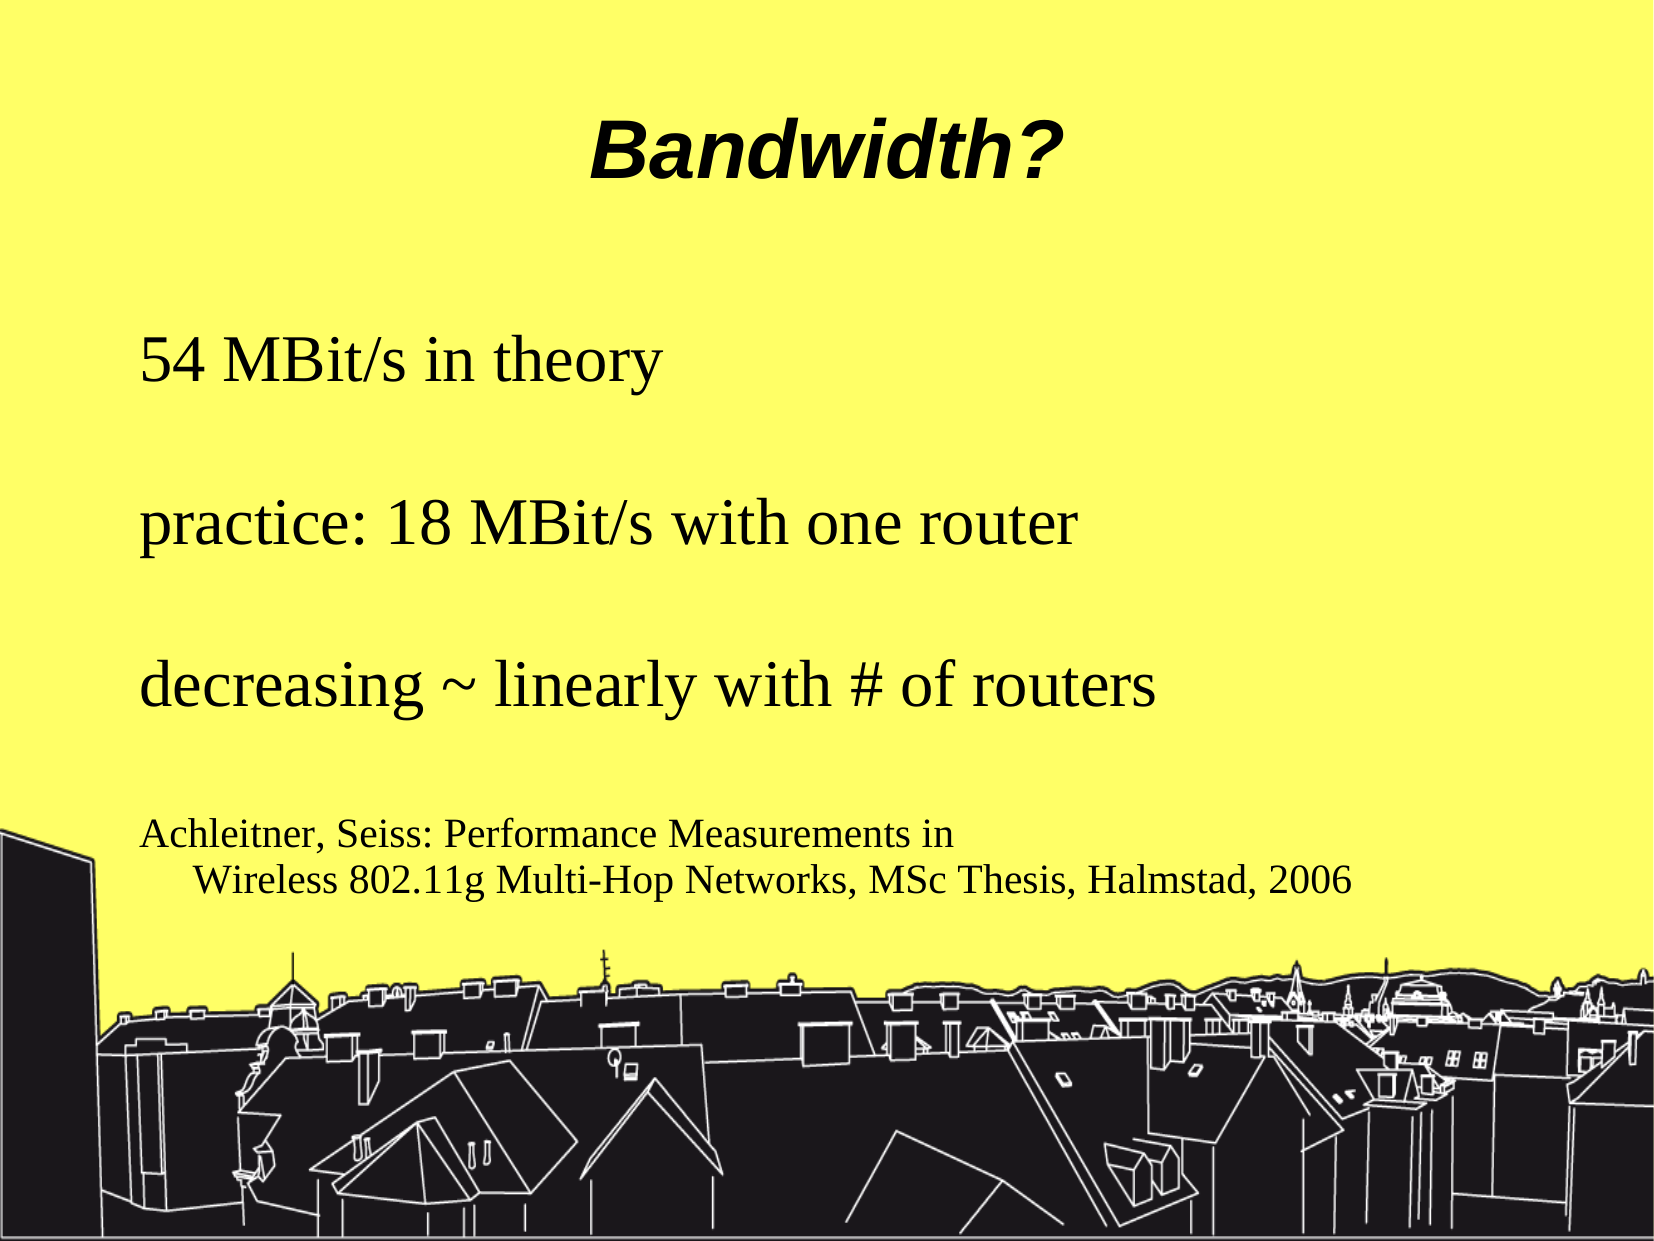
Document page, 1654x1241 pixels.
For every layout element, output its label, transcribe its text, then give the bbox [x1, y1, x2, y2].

list 54 MBit/s in theory practice: 18 MBit/s with one router decreasing ~ linearly with # of routers Achleitner, Seiss: Performance Measurements in Wireless 802.11g Multi-Hop Networks, MSc Thesis, Halmstad, 2006 [121, 322, 1561, 1118]
title Bandwidth? [121, 46, 1534, 254]
picture [0, 827, 1654, 1241]
